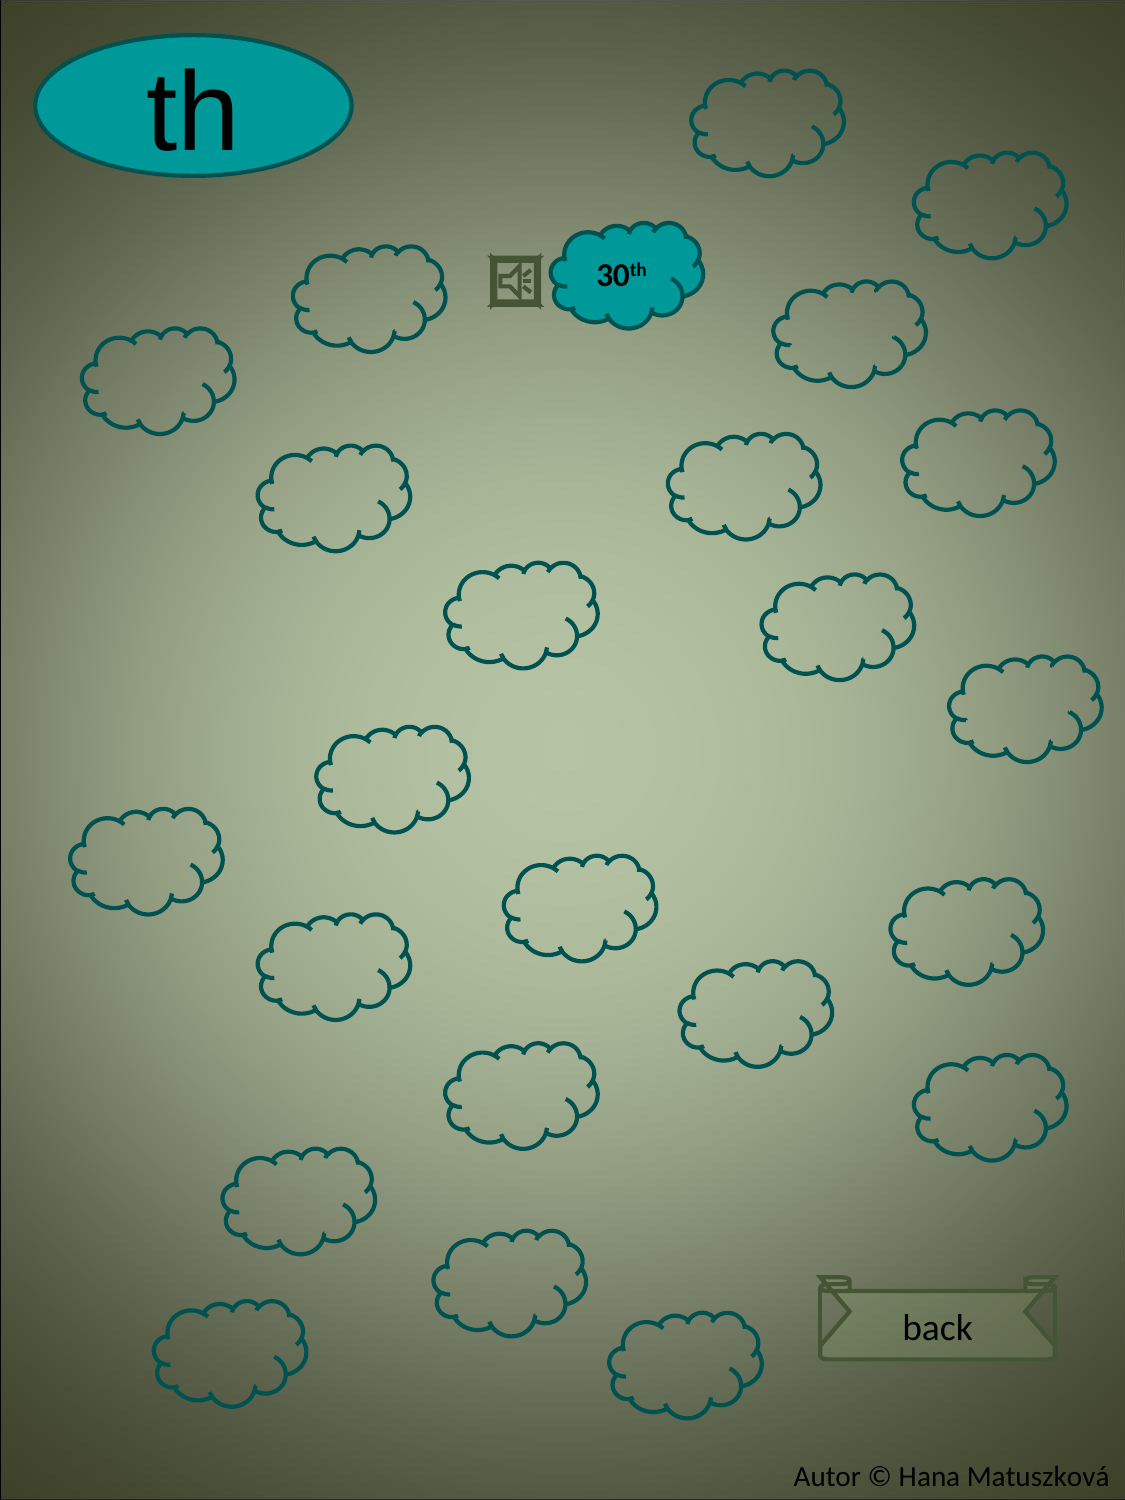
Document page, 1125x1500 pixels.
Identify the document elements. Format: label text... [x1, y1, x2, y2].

text_box th [35, 35, 352, 176]
picture [0, 0, 1125, 1500]
text_box 30th [550, 222, 704, 329]
text_box back [820, 1277, 1055, 1360]
text_box Autor © Hana Matuszková [778, 1449, 1125, 1500]
